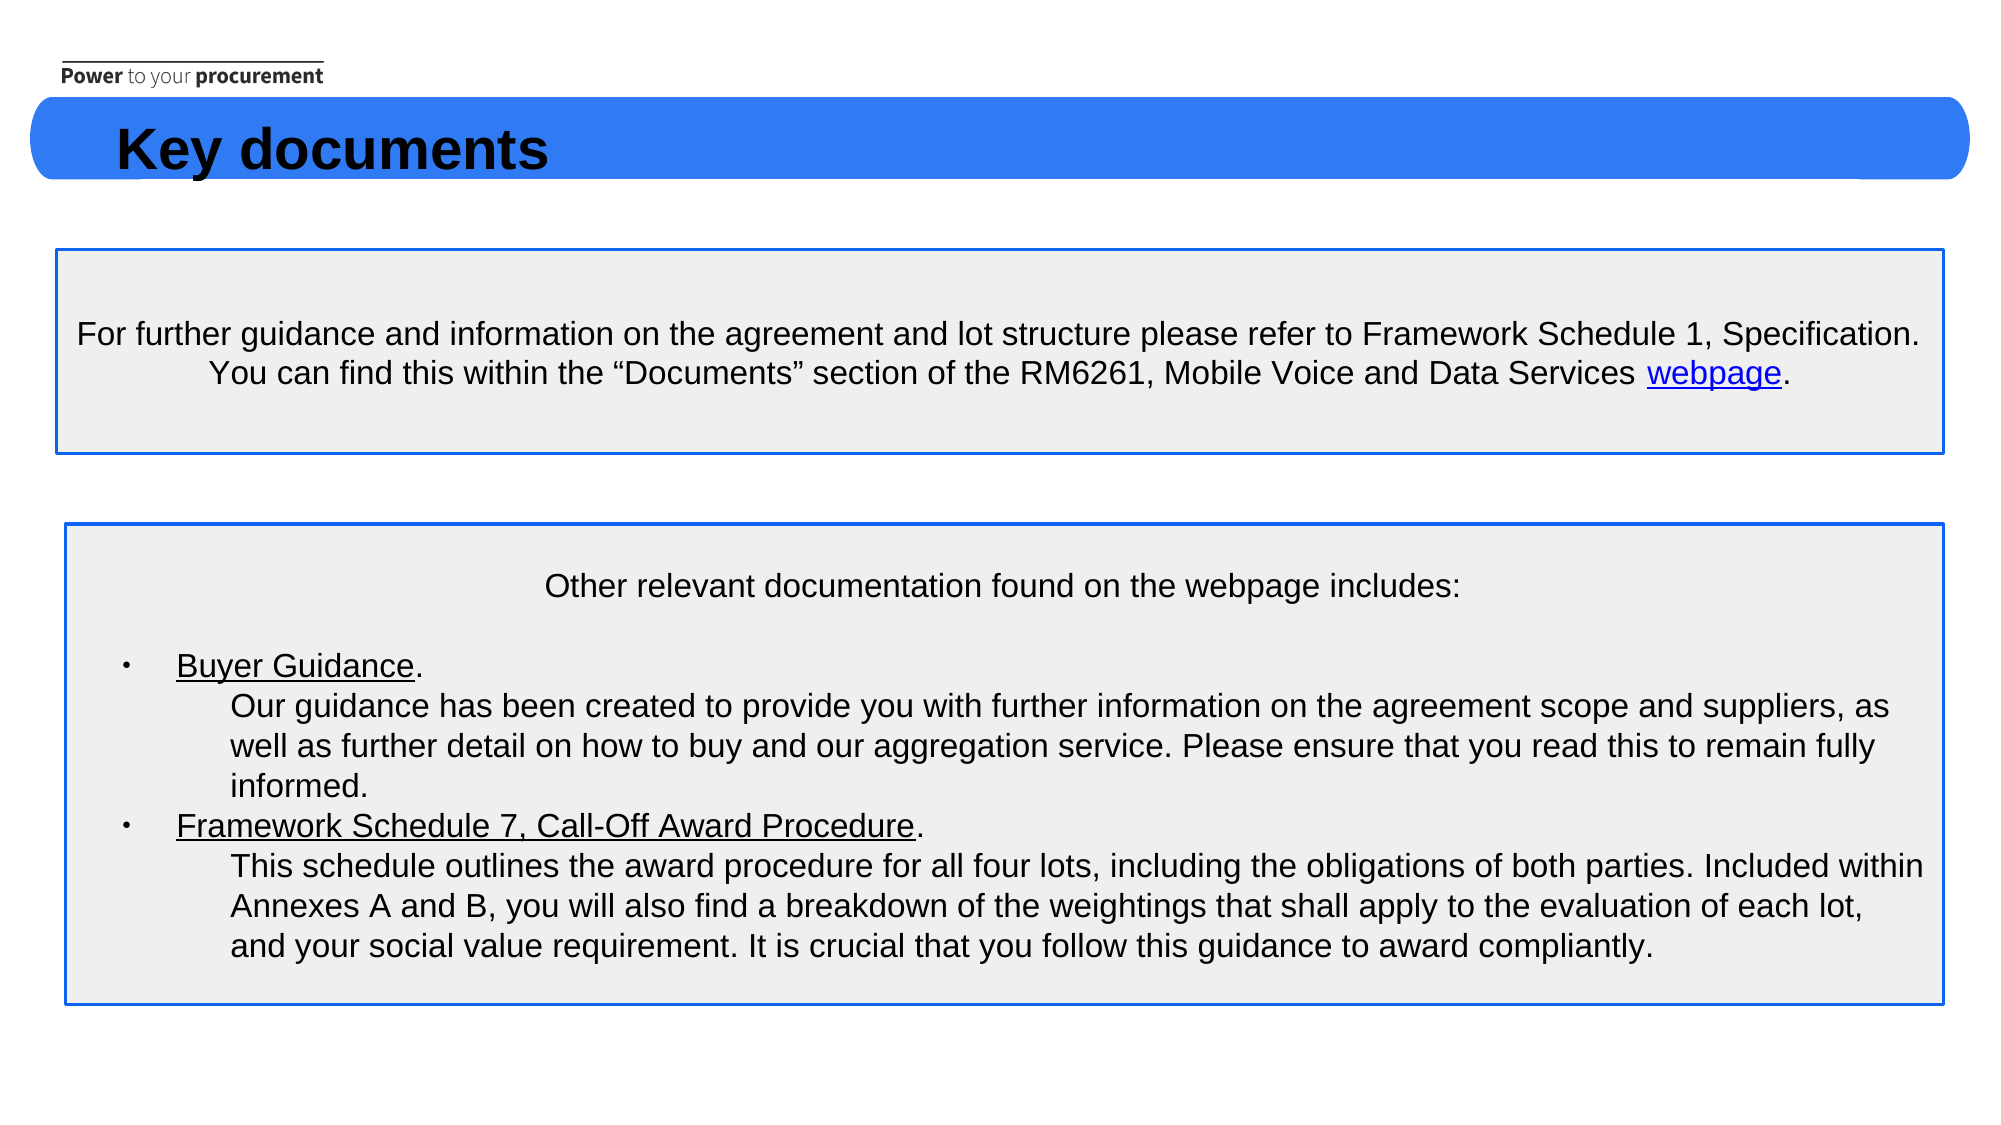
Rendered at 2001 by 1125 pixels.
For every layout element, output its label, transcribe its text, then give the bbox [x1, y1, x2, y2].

text_box [30, 97, 1970, 180]
text_box Other relevant documentation found on the webpage includes: Buyer Guidance. Our guidance has been created to provide you with further information on the agreement scope and suppliers, as well as further detail on how to buy and our aggregation service. Please ensure that you read this to remain fully informed. Framework Schedule 7, Call-Off Award Procedure. This schedule outlines the award procedure for all four lots, including the obligations of both parties. Included within Annexes A and B, you will also find a breakdown of the weightings that shall apply to the evaluation of each lot, and your social value requirement. It is crucial that you follow this guidance to award compliantly. [65, 523, 1944, 1005]
text_box For further guidance and information on the agreement and lot structure please refer to Framework Schedule 1, Specification. You can find this within the “Documents” section of the RM6261, Mobile Voice and Data Services webpage. [56, 249, 1944, 454]
title Key documents [116, 111, 1269, 166]
